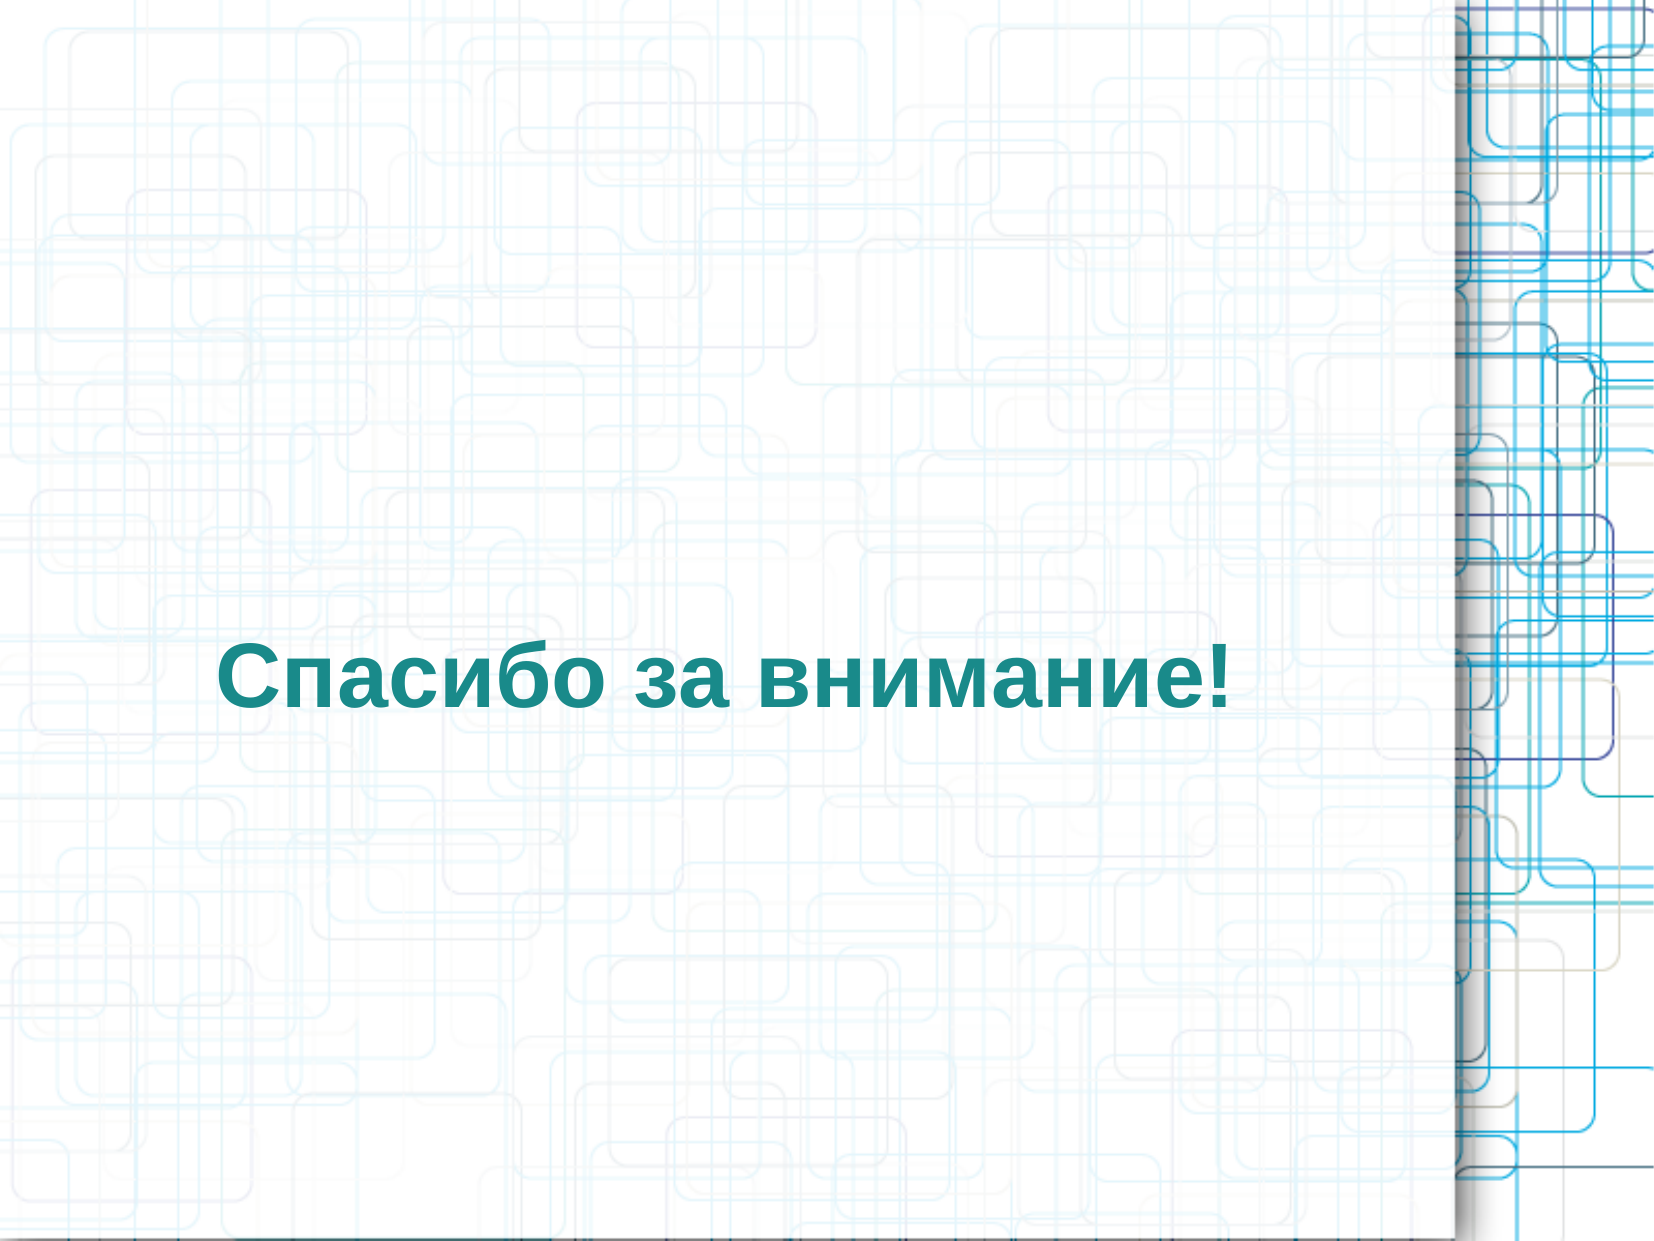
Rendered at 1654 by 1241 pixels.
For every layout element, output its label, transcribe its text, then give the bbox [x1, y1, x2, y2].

title Спасибо за внимание! [47, 566, 1406, 774]
